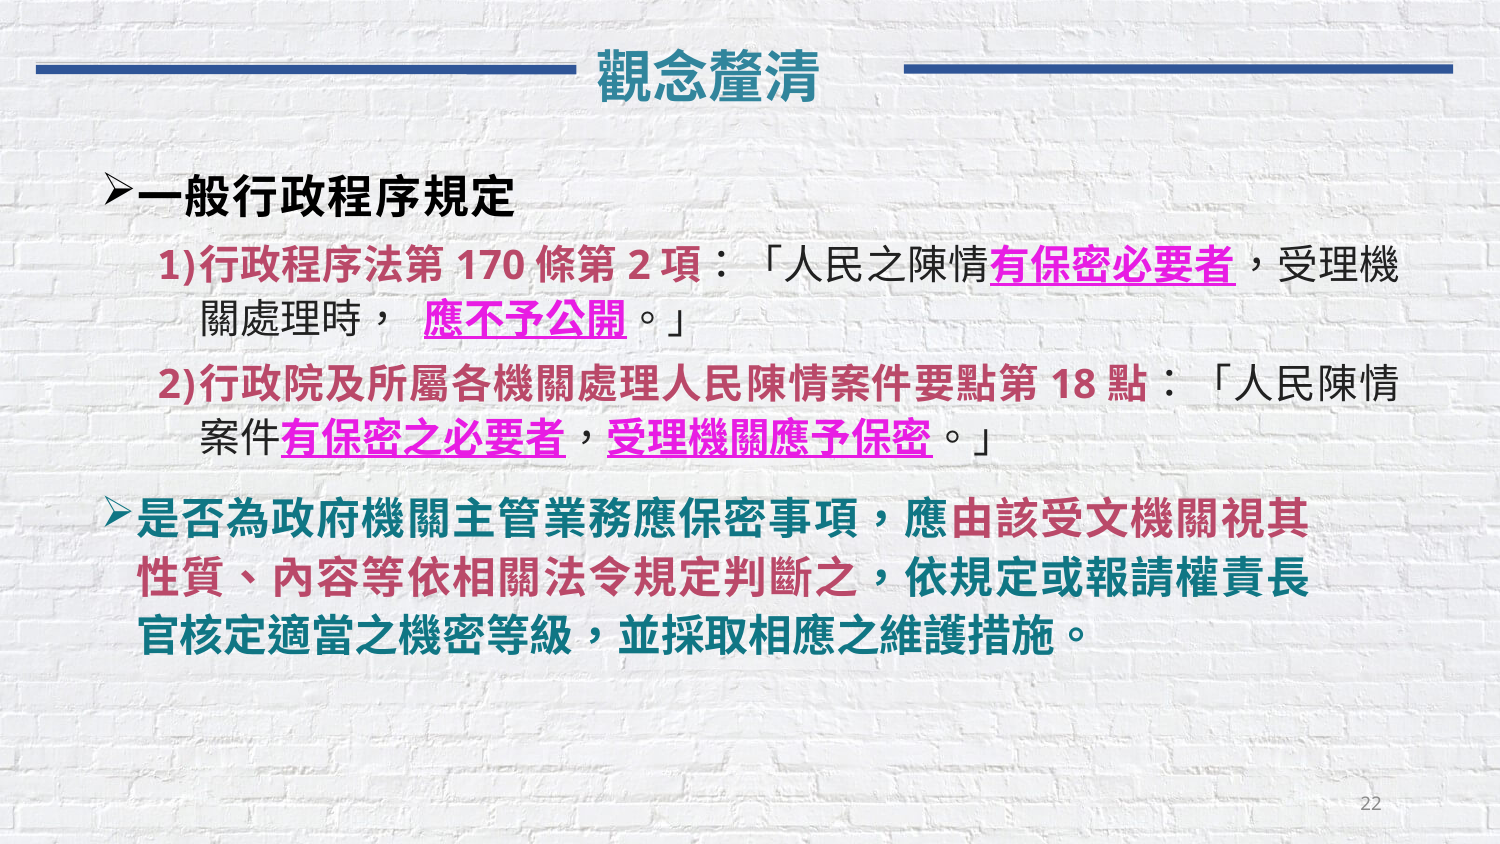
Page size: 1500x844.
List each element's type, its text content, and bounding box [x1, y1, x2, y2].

picture [0, 0, 1500, 844]
text_box 一般行政程序規定 行政程序法第170條第2項：「人民之陳情有保密必要者，受理機關處理時， 應不予公開。」 行政院及所屬各機關處理人民陳情案件要點第18點：「人民陳情案件有保密之必要者，受理機關應予保密。」 是否為政府機關主管業務應保密事項，應由該受文機關視其性質、內容等依相關法令規定判斷之，依規定或報請權責長官核定適當之機密等級，並採取相應之維護措施。 [76, 161, 1431, 668]
text_box 觀念釐清 [581, 33, 904, 116]
slide_number <編號> [1059, 782, 1397, 827]
